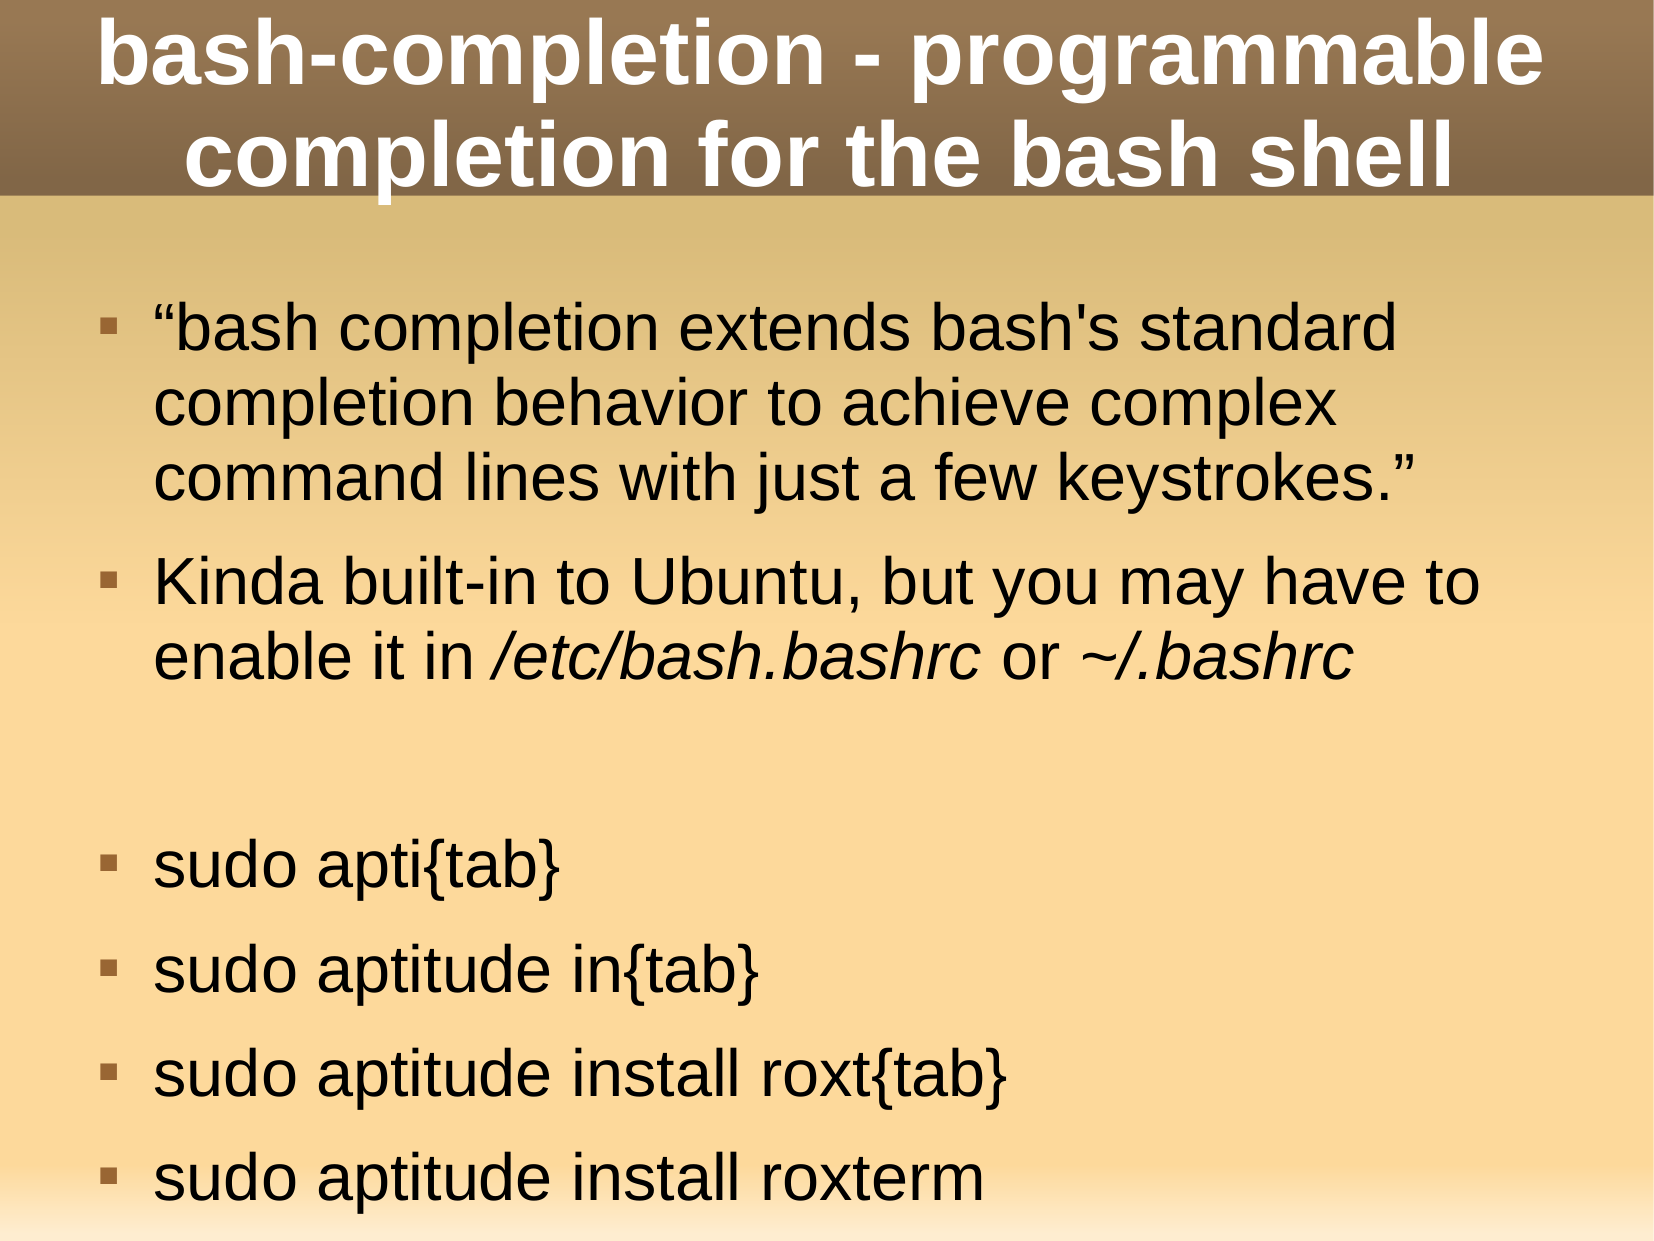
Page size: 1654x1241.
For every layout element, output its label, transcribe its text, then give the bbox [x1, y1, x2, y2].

title bash-completion - programmable completion for the bash shell [76, 1, 1565, 207]
list “bash completion extends bash's standard completion behavior to achieve complex command lines with just a few keystrokes.” Kinda built-in to Ubuntu, but you may have to enable it in /etc/bash.bashrc or ~/.bashrc sudo apti{tab} sudo aptitude in{tab} sudo aptitude install roxt{tab} sudo aptitude install roxterm [82, 290, 1571, 1216]
picture [0, 0, 1654, 1241]
